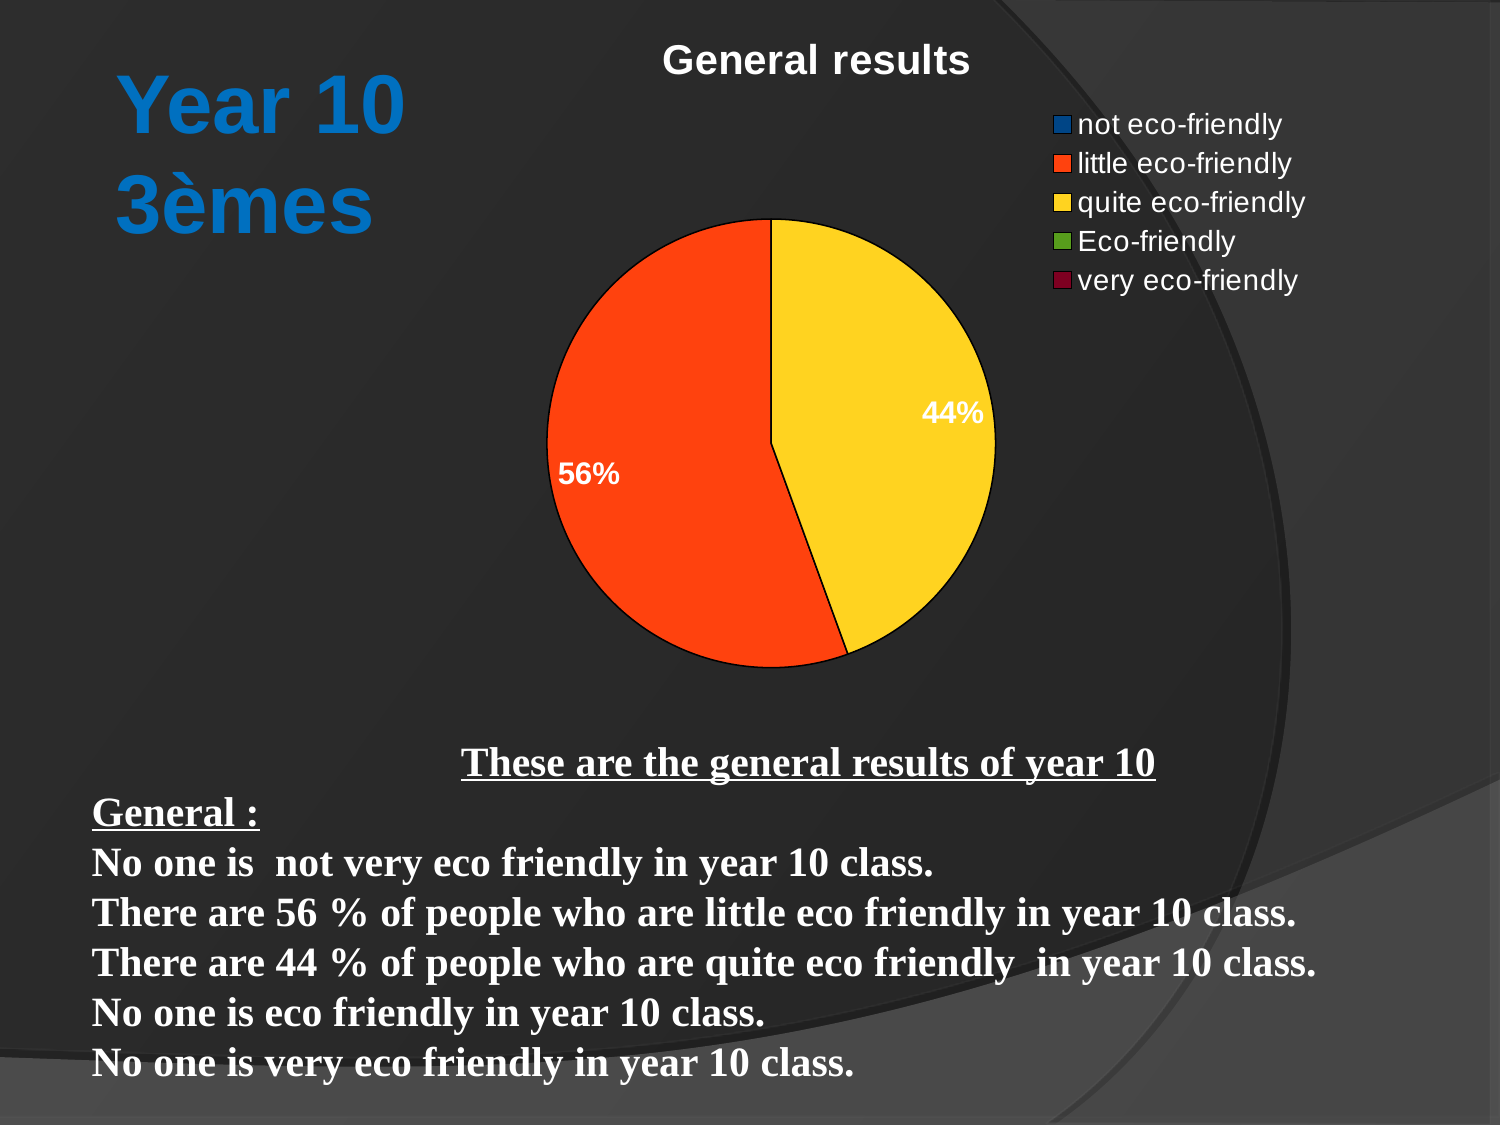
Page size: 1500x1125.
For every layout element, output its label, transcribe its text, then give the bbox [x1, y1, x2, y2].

text_box These are the general results of year 10 General : No one is not very eco friendly in year 10 class. There are 56 % of people who are little eco friendly in year 10 class. There are 44 % of people who are quite eco friendly in year 10 class. No one is eco friendly in year 10 class. No one is very eco friendly in year 10 class. [77, 727, 1500, 1093]
text_box Year 10 3èmes [100, 42, 479, 260]
chart [206, 0, 1500, 727]
